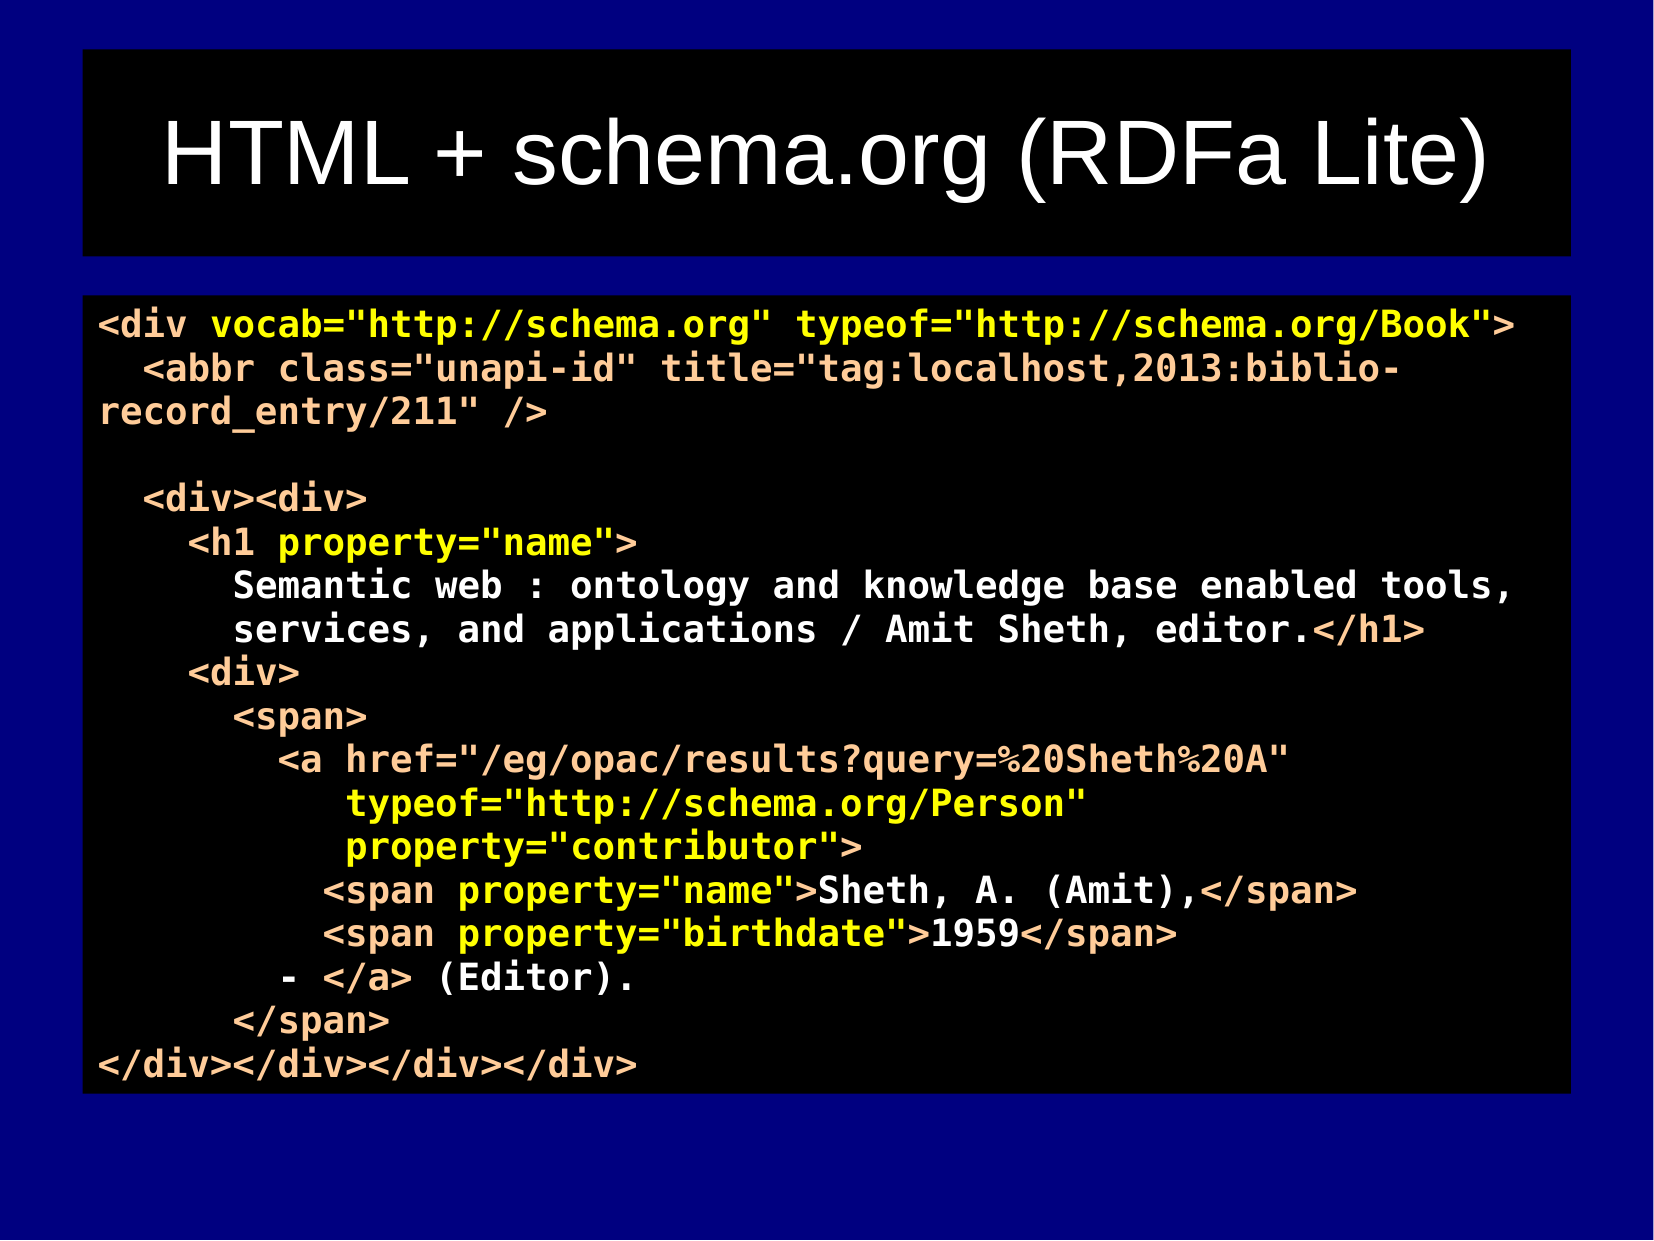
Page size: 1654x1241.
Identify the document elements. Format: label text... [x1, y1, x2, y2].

title HTML + schema.org (RDFa Lite) [82, 49, 1571, 257]
text_box <div vocab="http://schema.org" typeof="http://schema.org/Book"> <abbr class="unapi-id" title="tag:localhost,2013:biblio-record_entry/211" /> <div><div> <h1 property="name"> Semantic web : ontology and knowledge base enabled tools, services, and applications / Amit Sheth, editor.</h1> <div> <span> <a href="/eg/opac/results?query=%20Sheth%20A" typeof="http://schema.org/Person" property="contributor"> <span property="name">Sheth, A. (Amit),</span> <span property="birthdate">1959</span> - </a> (Editor). </span> </div></div></div></div> [82, 295, 1571, 1094]
